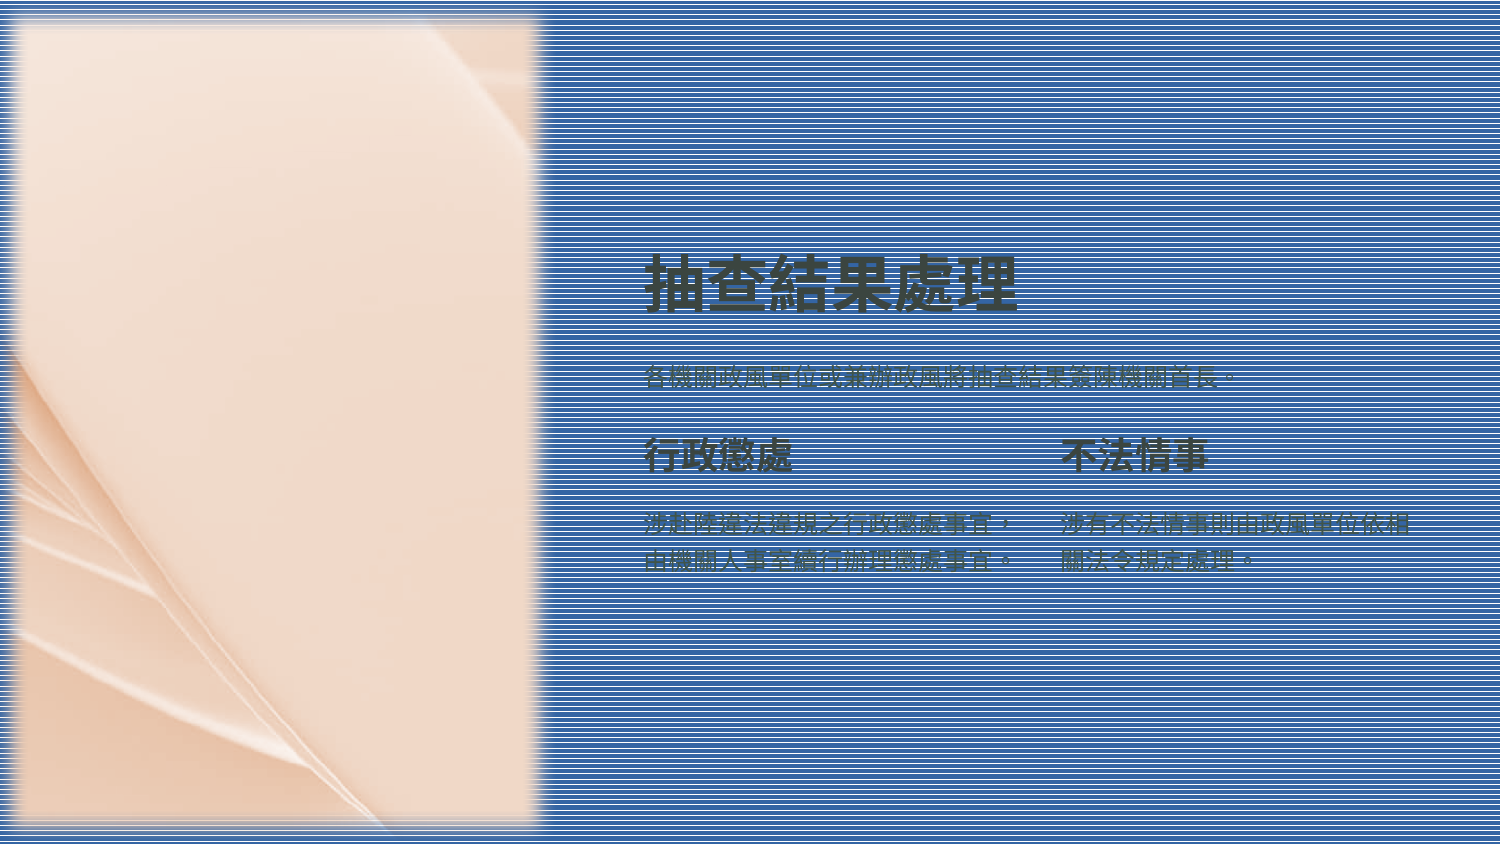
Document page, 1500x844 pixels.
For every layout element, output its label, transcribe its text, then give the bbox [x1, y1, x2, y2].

text_box 行政懲處 [643, 441, 935, 478]
text_box 涉有不法情事則由政風單位依相關法令規定處理。 [1060, 501, 1420, 576]
text_box 抽查結果處理 [643, 247, 1226, 320]
picture [0, 0, 556, 844]
text_box 涉赴陸違法違規之行政懲處事宜，由機關人事室續行辦理懲處事宜。 [643, 501, 1020, 623]
text_box 行政懲處 [737, 449, 746, 459]
text_box 不法情事 [1060, 441, 1351, 478]
text_box 各機關政風單位或兼辦政風將抽查結果簽陳機關首長。 [643, 354, 1419, 392]
